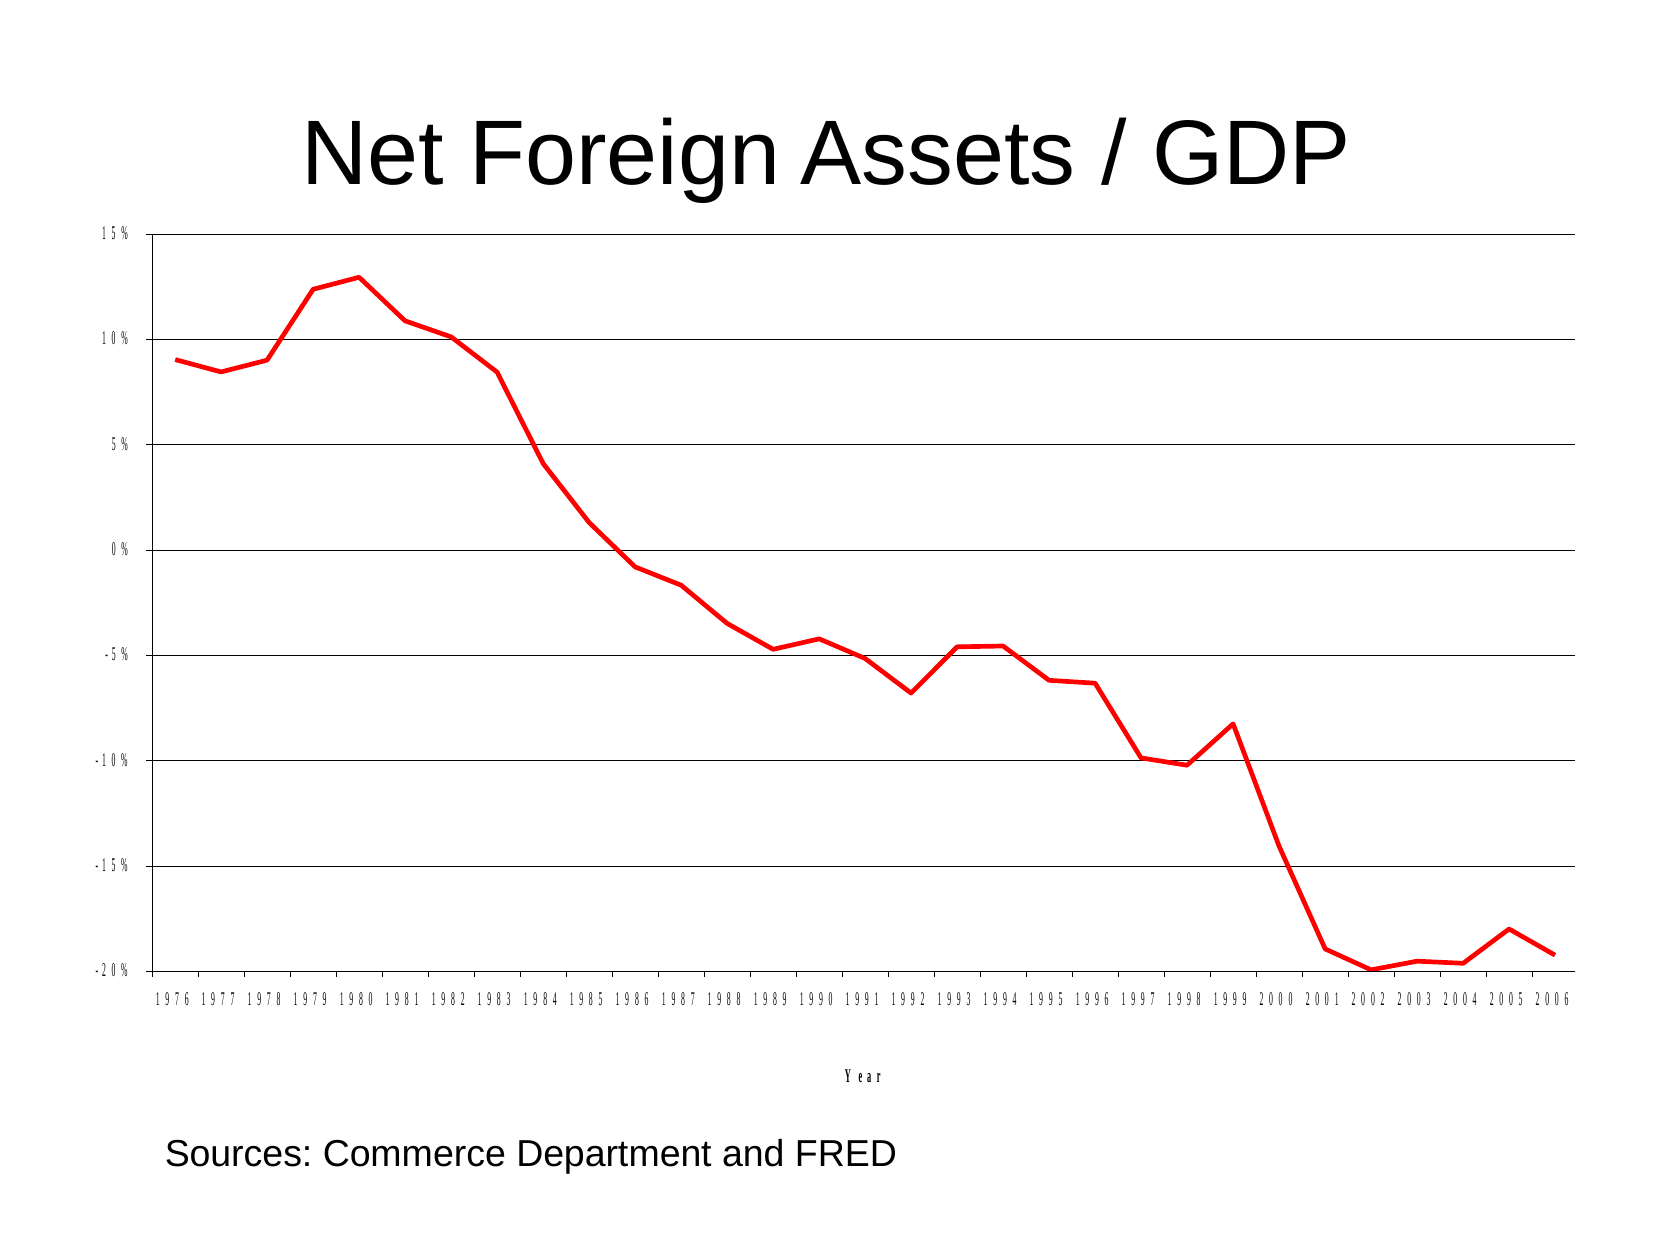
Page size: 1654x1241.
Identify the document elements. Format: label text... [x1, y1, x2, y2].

text_box Sources: Commerce Department and FRED [150, 1125, 913, 1182]
picture [75, 197, 1576, 1137]
title Net Foreign Assets / GDP [82, 56, 1571, 197]
